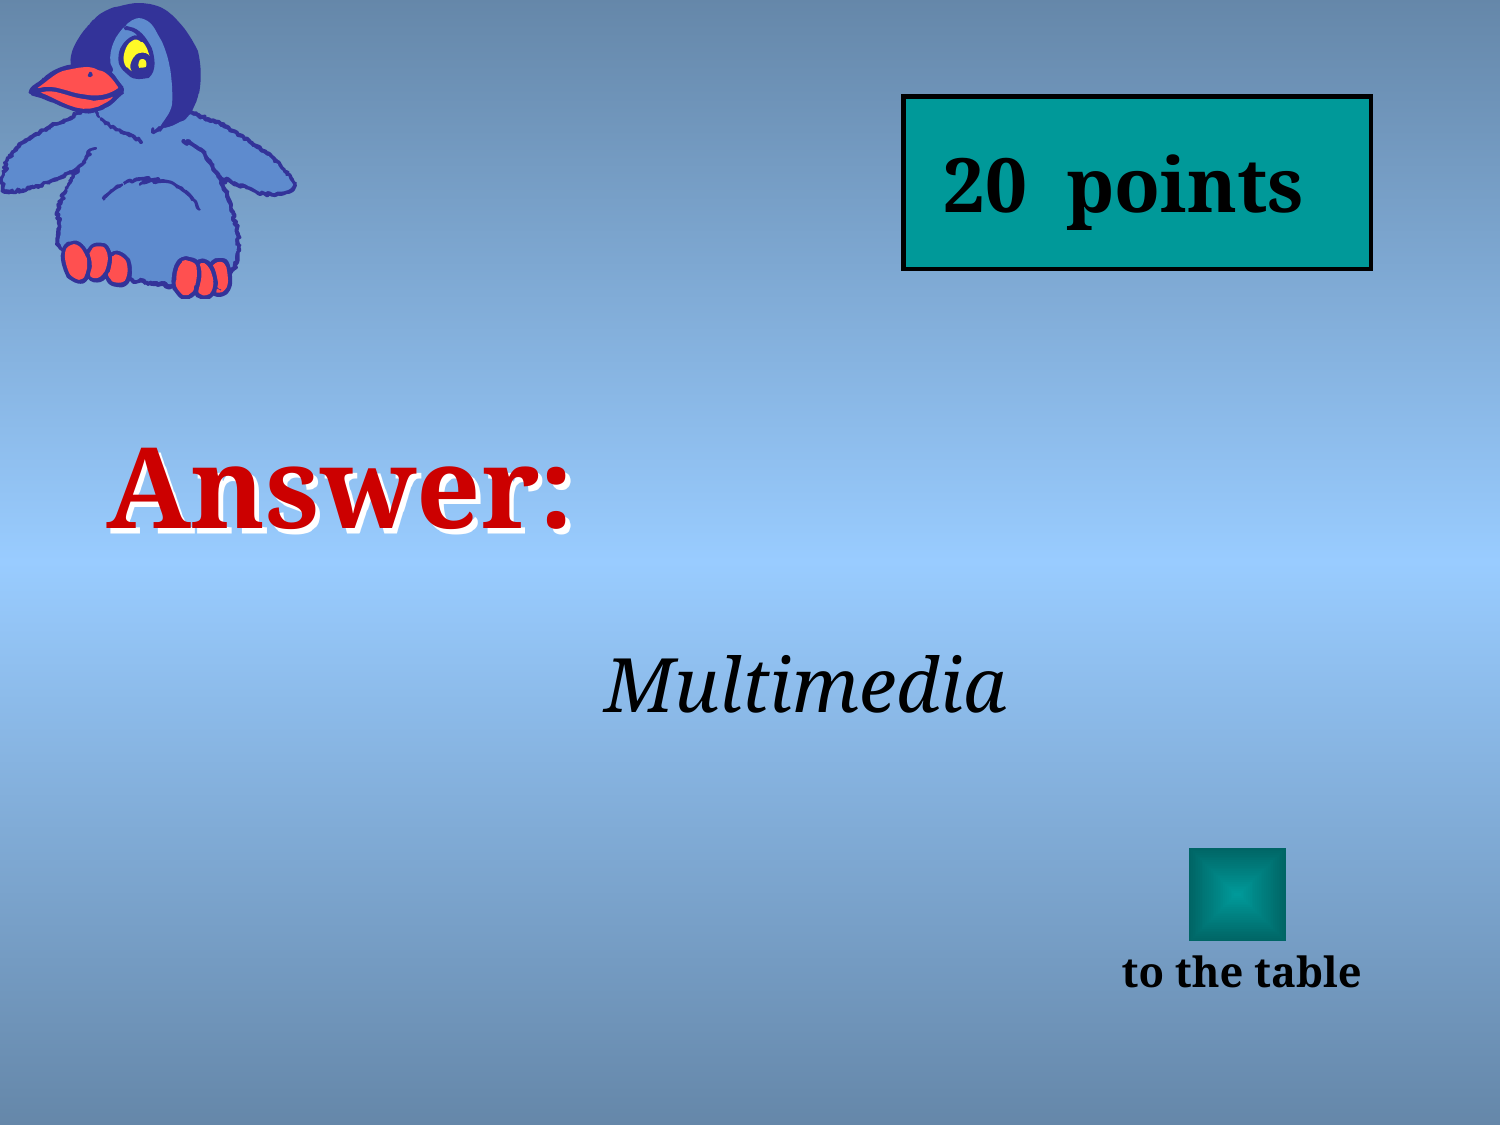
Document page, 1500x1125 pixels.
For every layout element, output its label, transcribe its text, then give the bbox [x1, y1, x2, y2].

text_box 20 points [928, 129, 1342, 235]
text_box [903, 96, 1372, 269]
title Answer: [91, 391, 848, 577]
text_box to the table [1067, 938, 1416, 1004]
text_box Multimedia [351, 629, 1260, 735]
text_box [1189, 848, 1286, 941]
